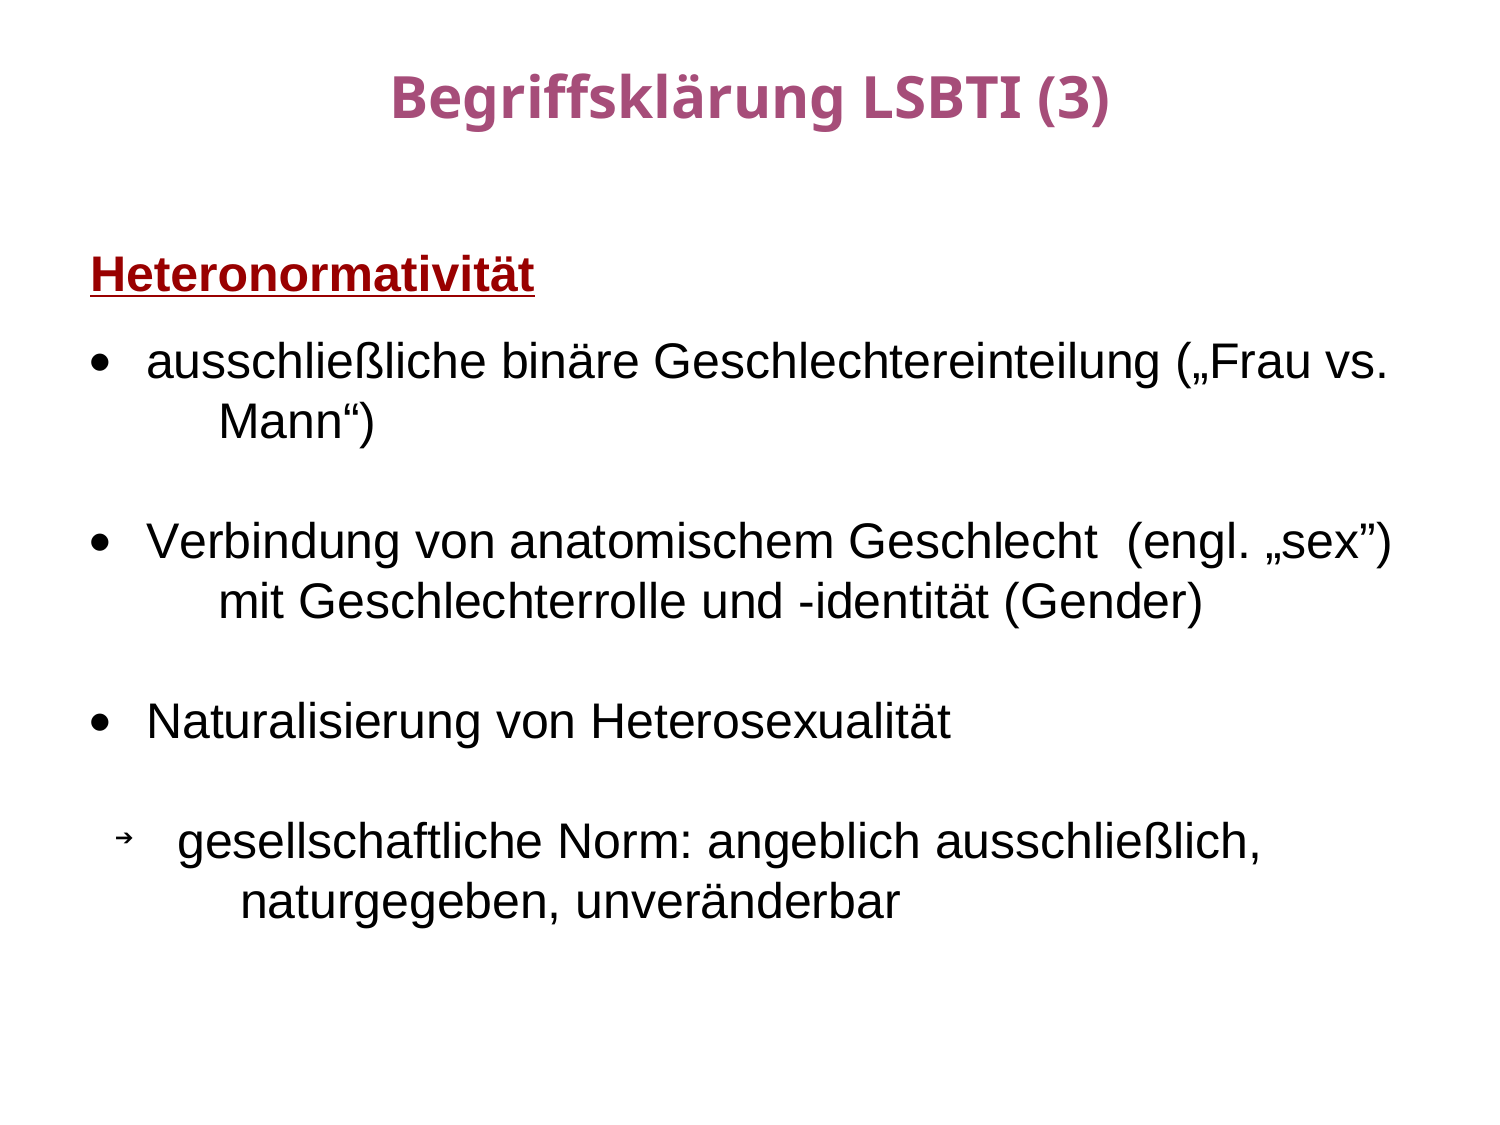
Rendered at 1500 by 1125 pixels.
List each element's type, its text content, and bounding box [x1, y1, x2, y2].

text_box Begriffsklärung LSBTI (3) [75, 45, 1425, 134]
text_box Heteronormativität ausschließliche binäre Geschlechtereinteilung („Frau vs. Mann“) Verbindung von anatomischem Geschlecht (engl. „sex”) mit Geschlechterrolle und -identität (Gender) Naturalisierung von Heterosexualität gesellschaftliche Norm: angeblich ausschließlich, naturgegeben, unveränderbar [75, 134, 1425, 1005]
